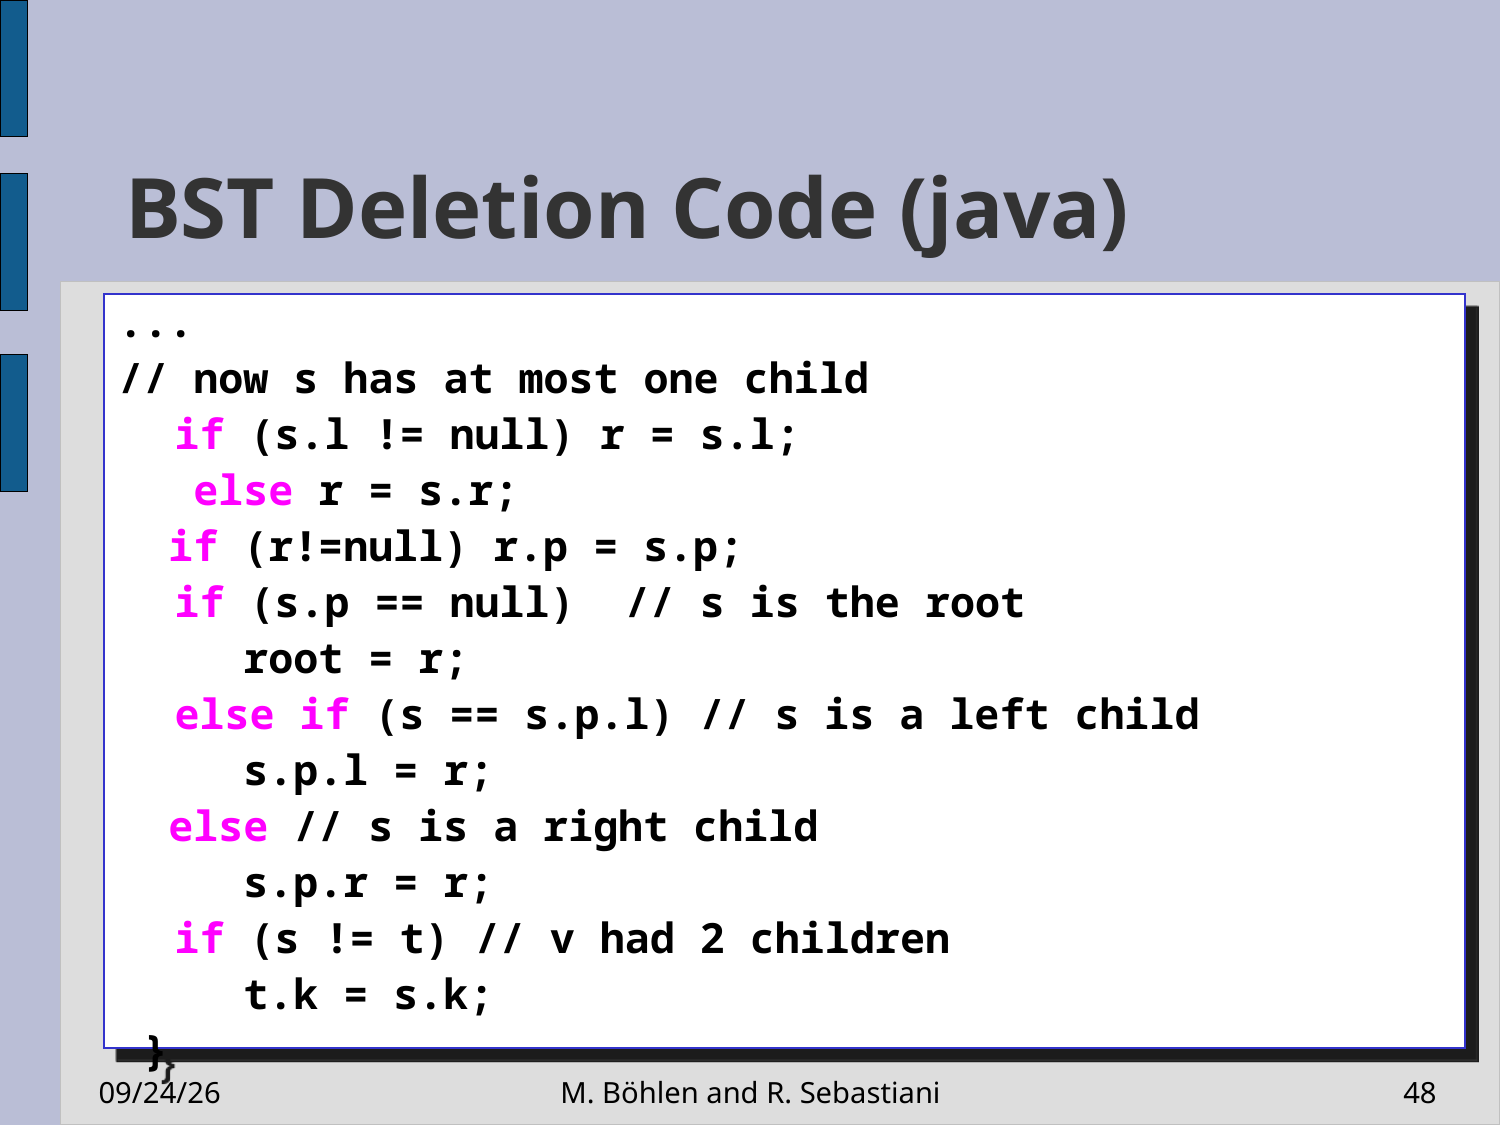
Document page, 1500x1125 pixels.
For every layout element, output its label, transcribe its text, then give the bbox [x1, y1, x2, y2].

title BST Deletion Code (java) [110, 67, 1392, 271]
text_box ... // now s has at most one child if (s.l != null) r = s.l; else r = s.r; if (r!=null) r.p = s.p; if (s.p == null) // s is the root root = r; else if (s == s.p.l) // s is a left child s.p.l = r; else // s is a right child s.p.r = r; if (s != t) // v had 2 children t.k = s.k; } [103, 293, 1465, 1049]
